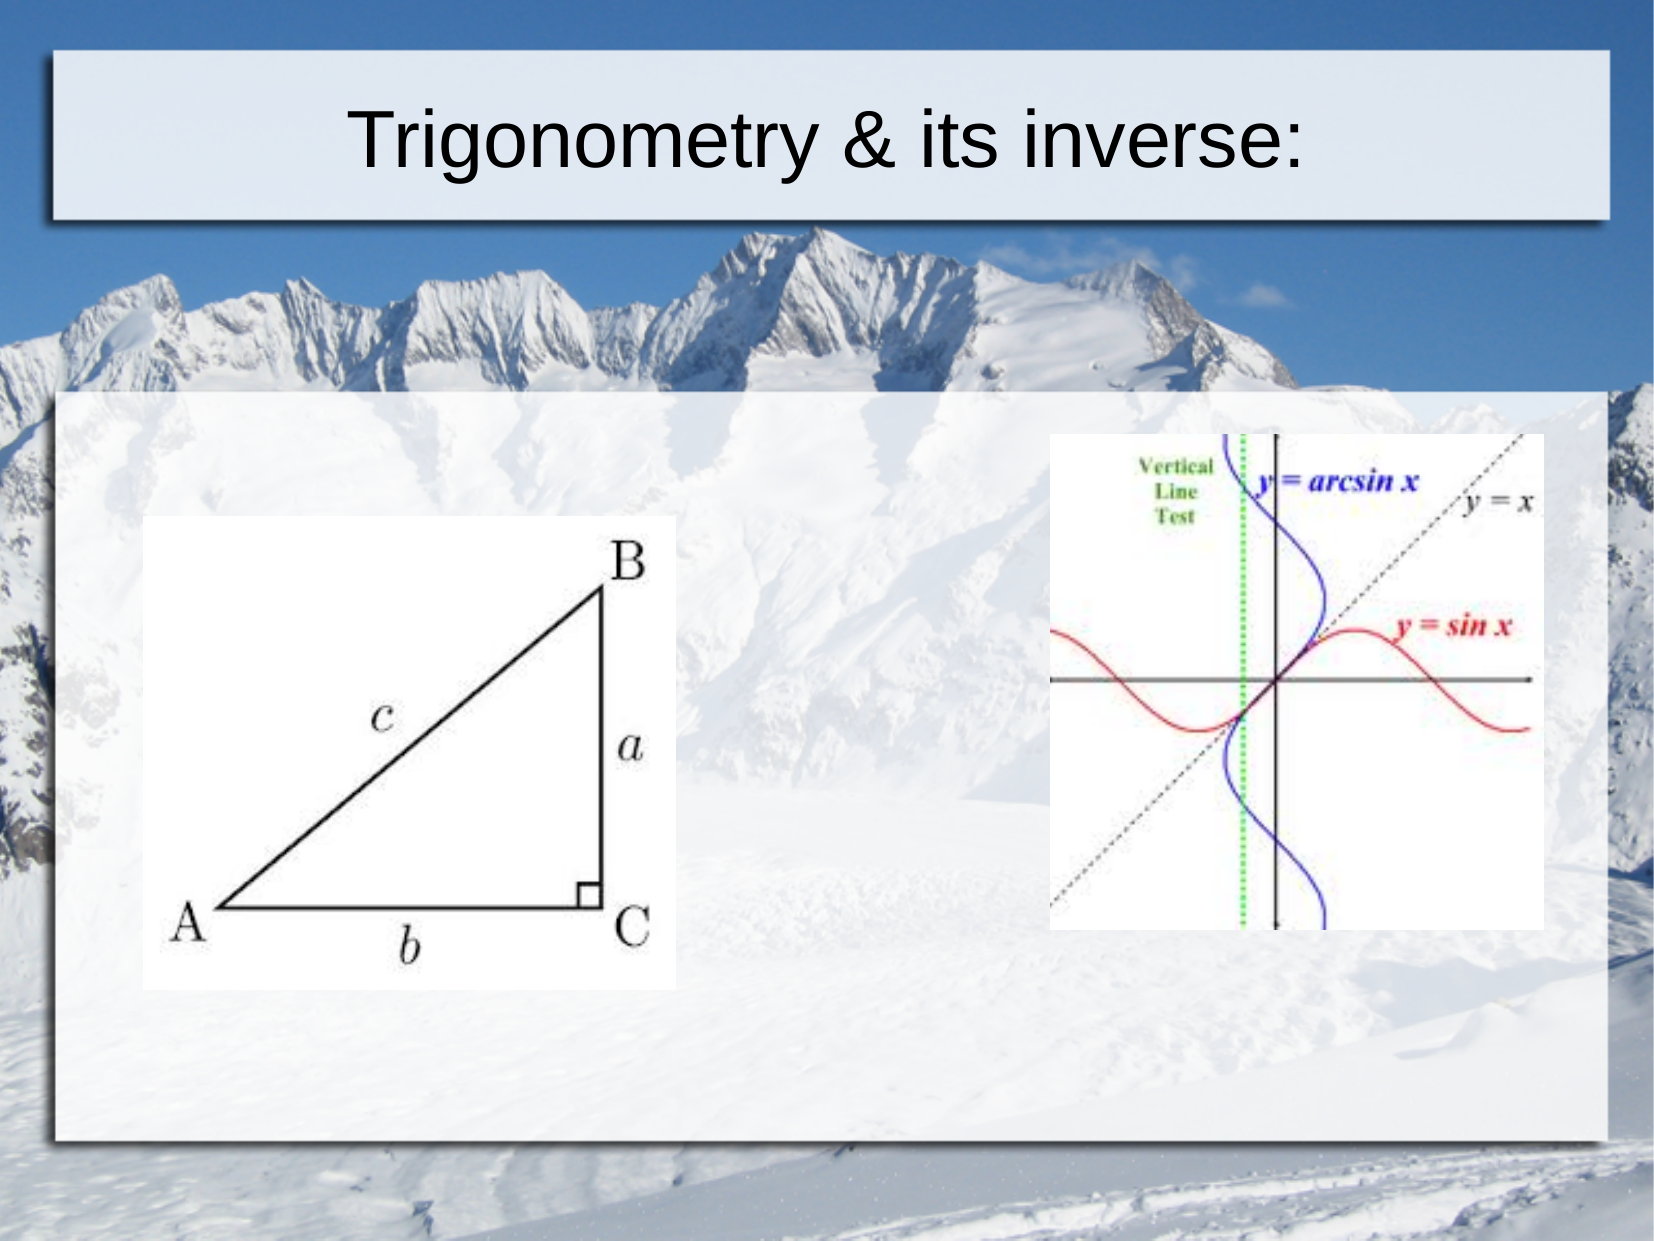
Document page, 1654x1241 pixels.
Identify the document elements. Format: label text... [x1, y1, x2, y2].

picture [0, 0, 1654, 1241]
title Trigonometry & its inverse: [59, 61, 1595, 219]
